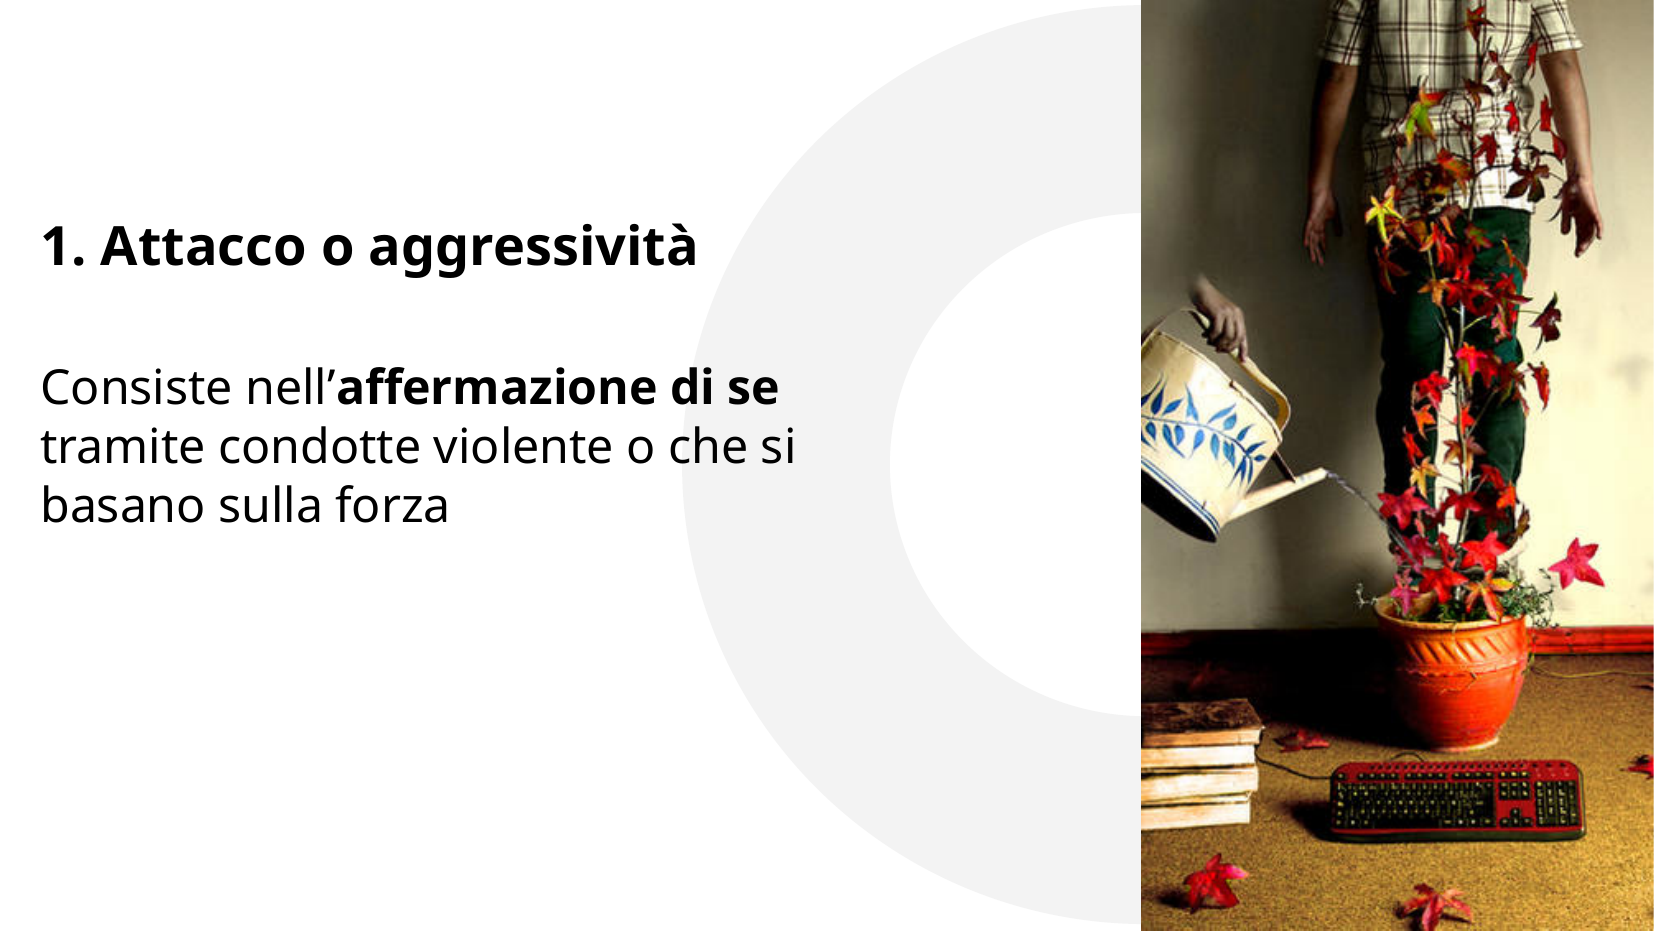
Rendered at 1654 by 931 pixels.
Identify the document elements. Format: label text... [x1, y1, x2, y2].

list Consiste nell’affermazione di se tramite condotte violente o che si basano sulla forza [40, 357, 897, 712]
title 1. Attacco o aggressività [40, 178, 897, 311]
picture [1141, 0, 1654, 931]
